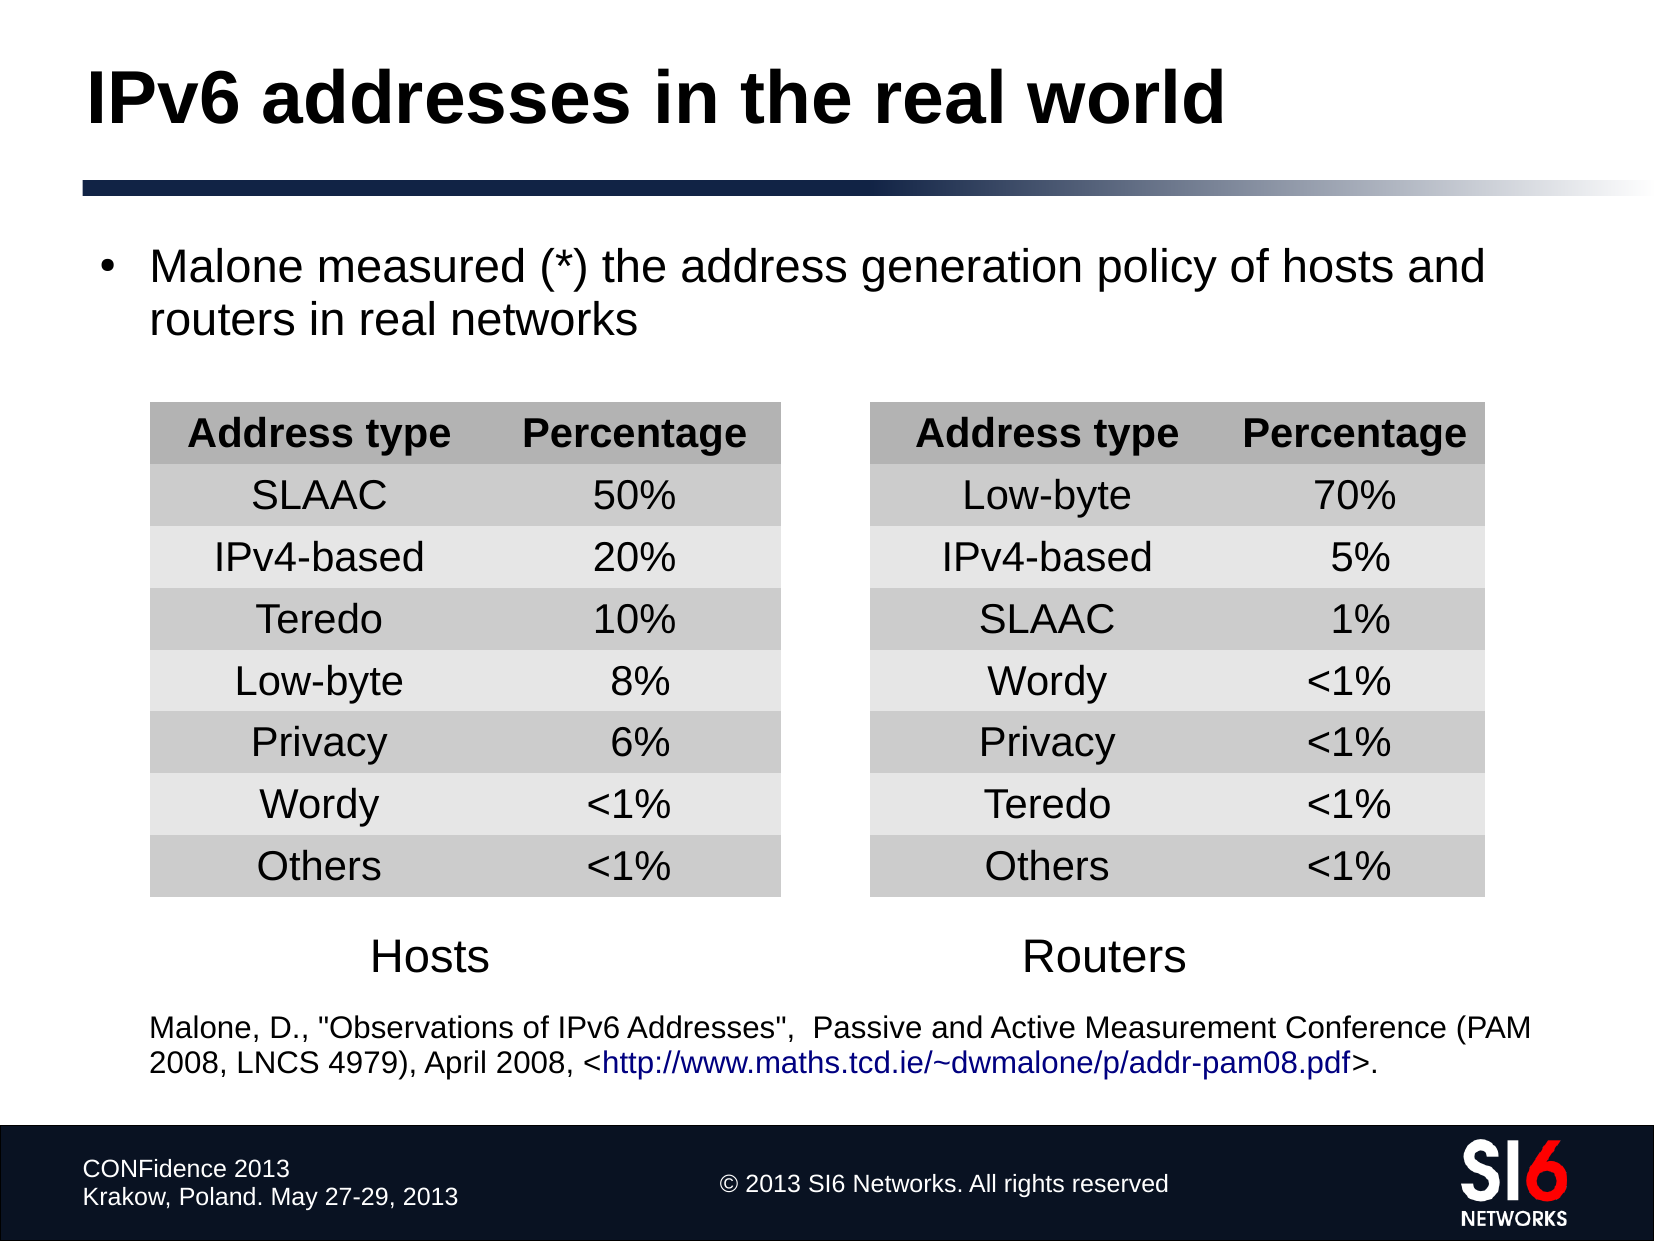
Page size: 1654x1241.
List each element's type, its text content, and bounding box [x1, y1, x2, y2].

picture [1461, 1139, 1567, 1226]
table_cell Low-byte [150, 650, 489, 711]
table_cell SLAAC [870, 588, 1225, 650]
list Malone measured (*) the address generation policy of hosts and routers in real networks [82, 240, 1571, 346]
table_cell <1% [1225, 711, 1485, 773]
table_cell Wordy [870, 650, 1225, 711]
table_cell 5% [1225, 526, 1485, 588]
table_header Address type [870, 402, 1225, 464]
list Hosts Routers Malone, D., "Observations of IPv6 Addresses", Passive and Active Measurement Conference (PAM 2008, LNCS 4979), April 2008, <http://www.maths.tcd.ie/~dwmalone/p/addr-pam08.pdf>. [82, 930, 1571, 1081]
table_cell Teredo [870, 773, 1225, 835]
table_cell SLAAC [150, 464, 489, 526]
table_cell Others [870, 835, 1225, 897]
table_cell 70% [1225, 464, 1485, 526]
table_cell <1% [489, 835, 781, 897]
table_cell 1% [1225, 588, 1485, 650]
title IPv6 addresses in the real world [86, 30, 1576, 166]
table_cell 50% [489, 464, 781, 526]
table_cell <1% [489, 773, 781, 835]
table_cell Privacy [150, 711, 489, 773]
table_header Percentage [1225, 402, 1485, 464]
table_cell 10% [489, 588, 781, 650]
table_cell 20% [489, 526, 781, 588]
table_cell Others [150, 835, 489, 897]
table_cell <1% [1225, 835, 1485, 897]
table_header Address type [150, 402, 489, 464]
table_cell <1% [1225, 773, 1485, 835]
table_cell Wordy [150, 773, 489, 835]
table_header Percentage [489, 402, 781, 464]
table_cell 6% [489, 711, 781, 773]
table_cell IPv4-based [150, 526, 489, 588]
table_cell Privacy [870, 711, 1225, 773]
table_cell IPv4-based [870, 526, 1225, 588]
table_cell <1% [1225, 650, 1485, 711]
table_cell Teredo [150, 588, 489, 650]
table_cell Low-byte [870, 464, 1225, 526]
table_cell 8% [489, 650, 781, 711]
